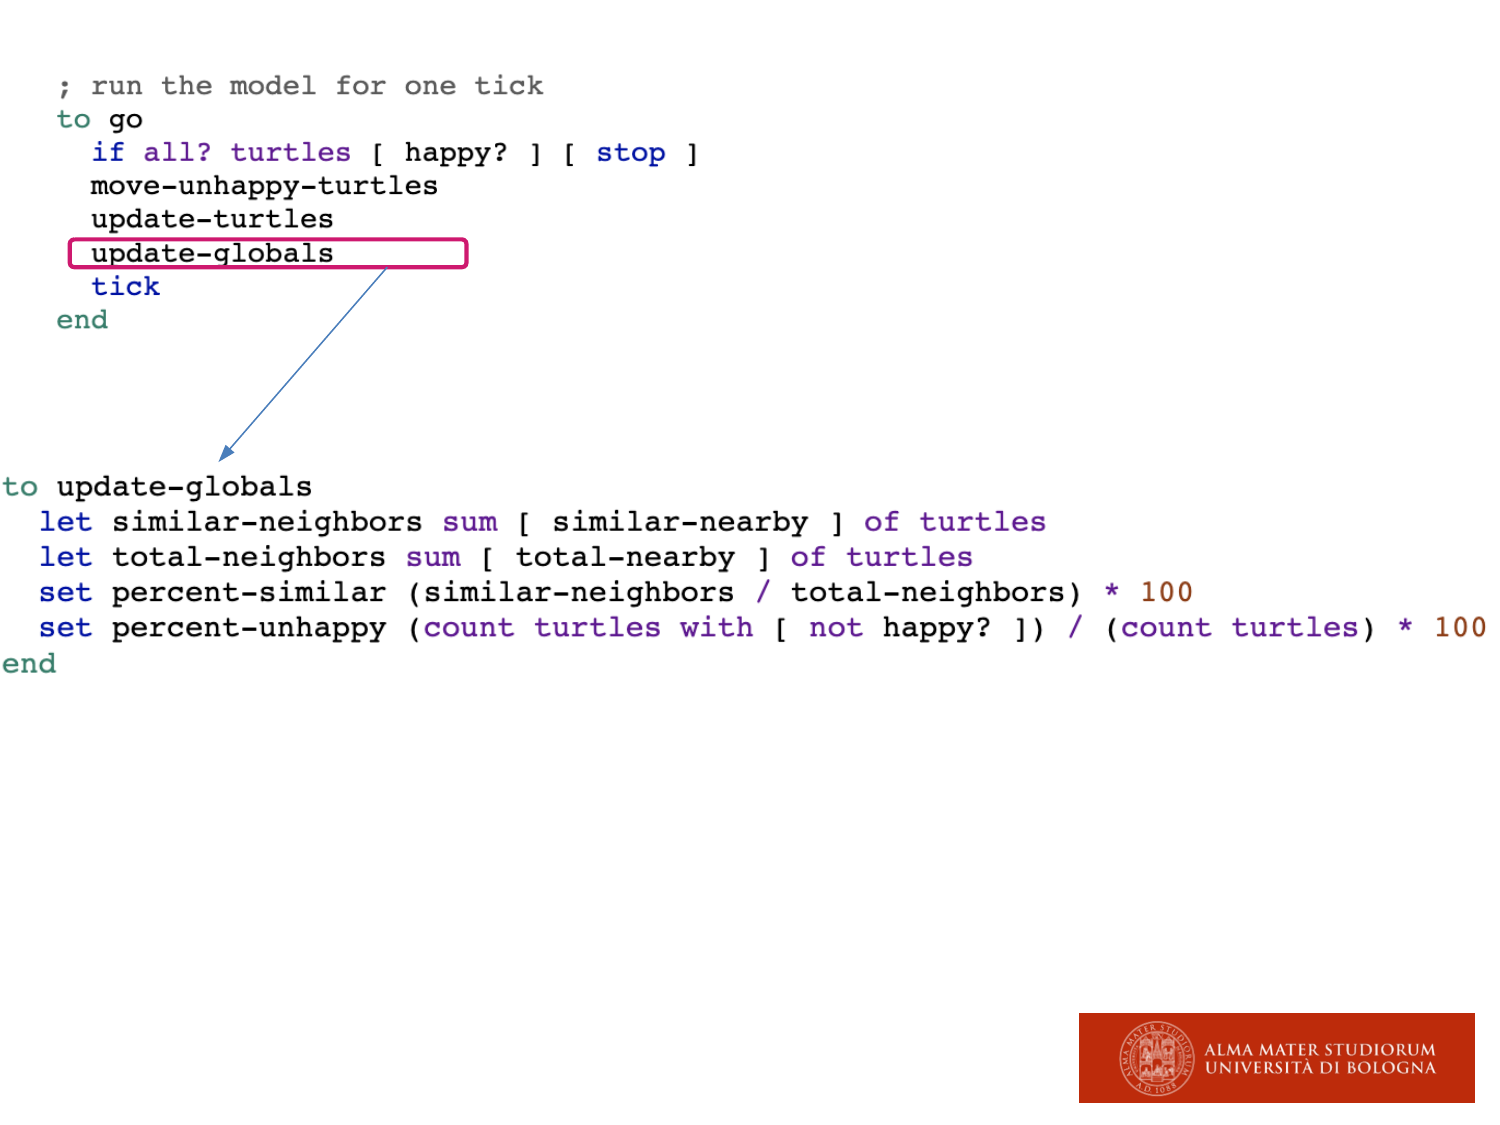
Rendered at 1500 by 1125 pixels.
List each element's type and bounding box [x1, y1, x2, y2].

picture [0, 468, 1500, 687]
picture [51, 62, 713, 345]
picture [72, 242, 464, 265]
